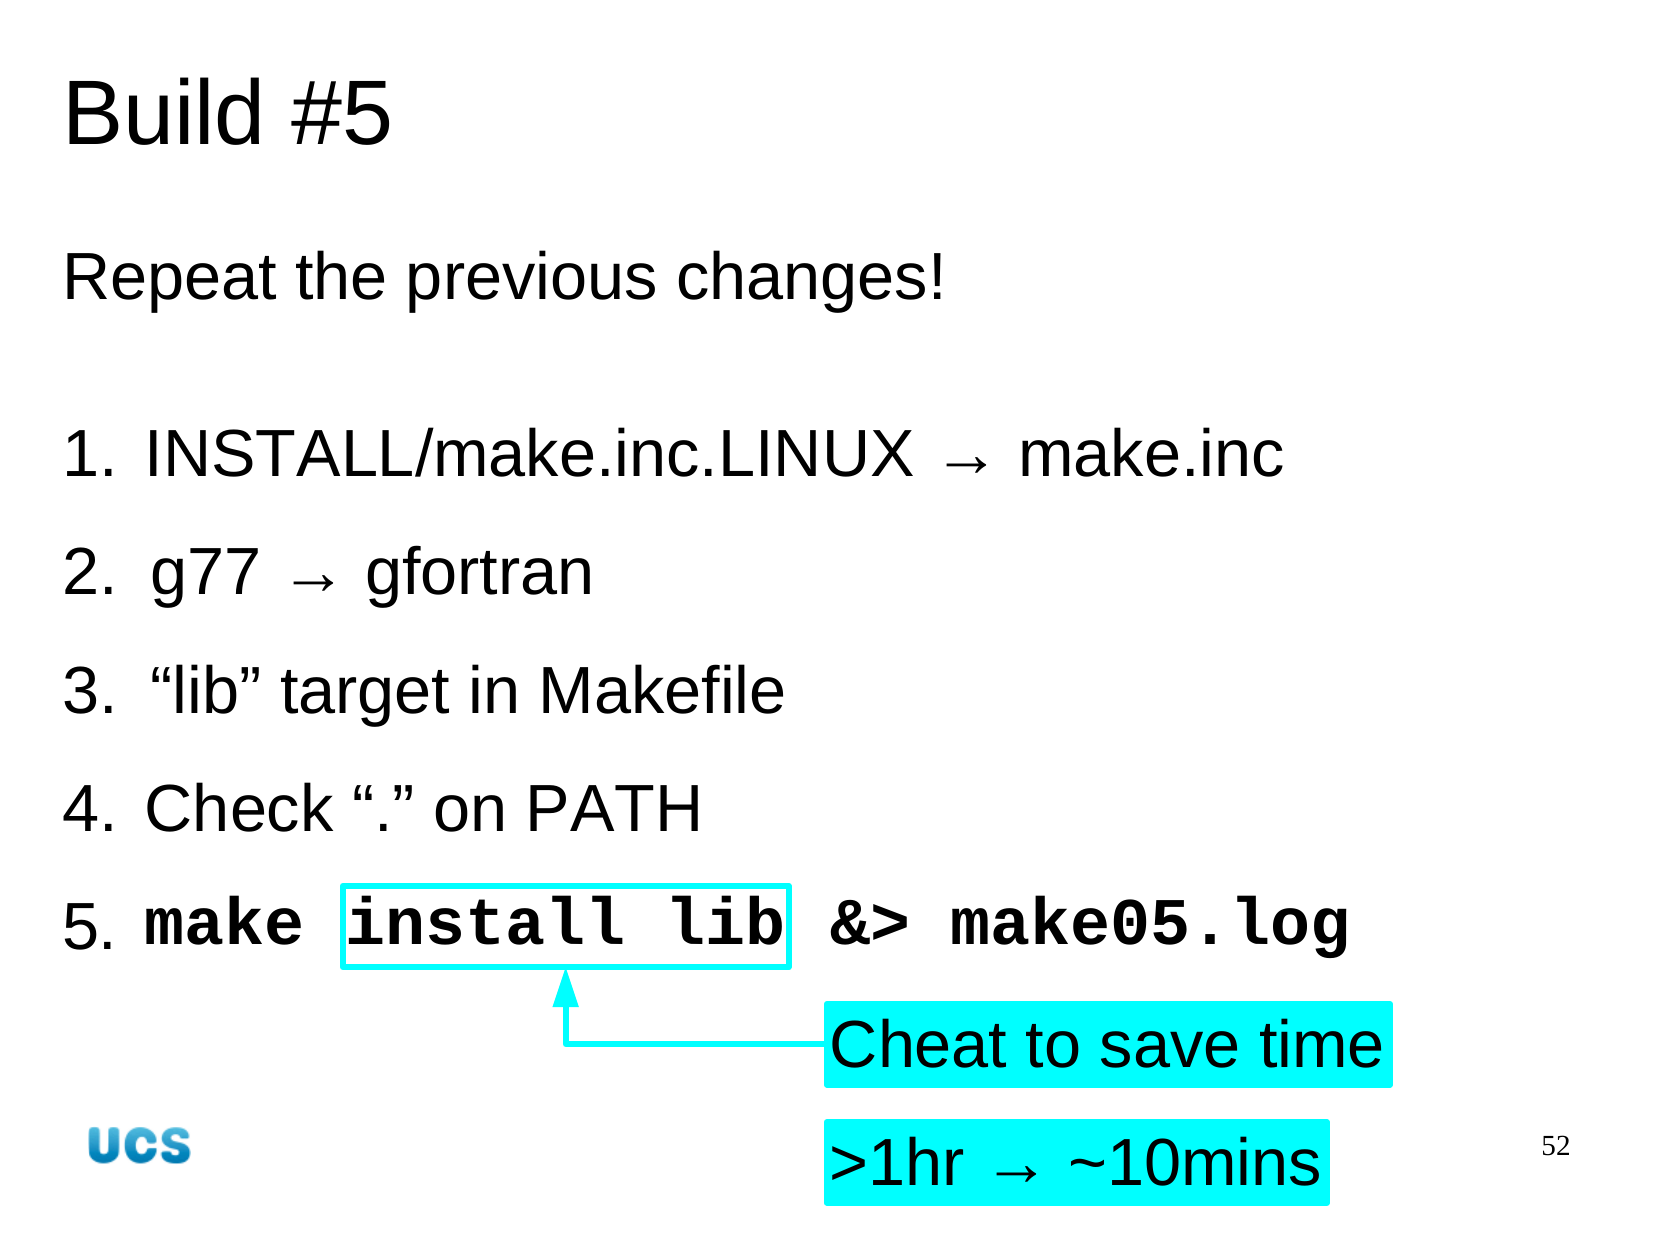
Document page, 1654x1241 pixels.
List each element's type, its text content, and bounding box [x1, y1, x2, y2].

text_box Build #5 [59, 59, 397, 168]
text_box install lib [342, 885, 789, 968]
text_box INSTALL/make.inc.LINUX → make.inc [141, 413, 1292, 495]
text_box Repeat the previous changes! [59, 236, 955, 317]
text_box Check “.” on PATH [141, 767, 709, 849]
text_box 4. [59, 767, 121, 849]
text_box >1hr → ~10mins [826, 1122, 1327, 1203]
text_box &> make05.log [826, 885, 1353, 968]
text_box g77 → gfortran [147, 531, 600, 613]
text_box 1. [59, 413, 121, 495]
text_box “lib” target in Makefile [147, 649, 793, 731]
text_box 3. [59, 649, 121, 731]
text_box make [141, 885, 308, 968]
text_box 2. [59, 531, 121, 613]
text_box Cheat to save time [826, 1003, 1391, 1085]
picture [88, 1126, 191, 1165]
text_box 5. [59, 885, 121, 967]
